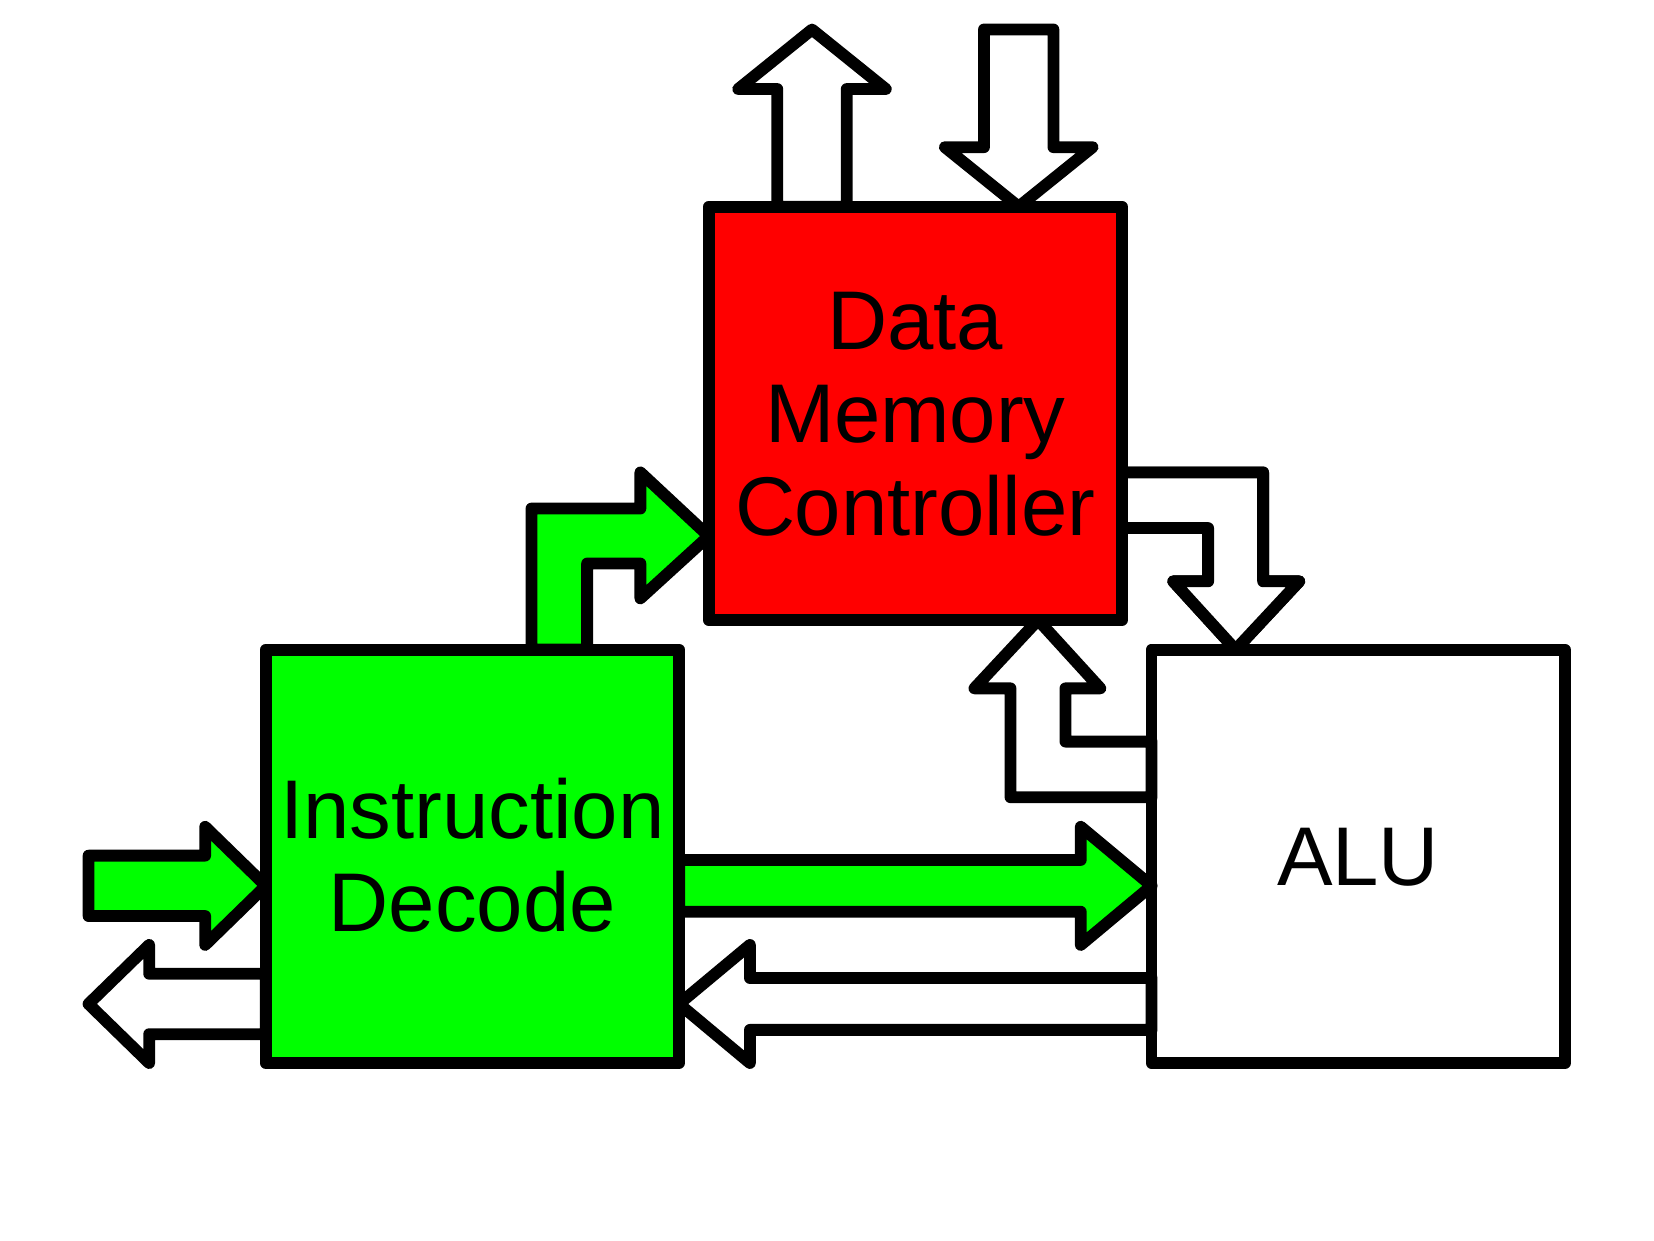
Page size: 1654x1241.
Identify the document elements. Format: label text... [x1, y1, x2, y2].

text_box ALU [1151, 649, 1565, 1063]
text_box [531, 472, 709, 650]
text_box Data Memory Controller [708, 206, 1123, 621]
text_box [679, 826, 1152, 945]
text_box [974, 620, 1152, 798]
text_box [679, 944, 1152, 1064]
text_box [88, 944, 266, 1064]
text_box [738, 29, 886, 207]
text_box [1122, 472, 1300, 650]
text_box [944, 29, 1093, 207]
text_box [88, 826, 266, 945]
text_box Instruction Decode [265, 649, 680, 1063]
